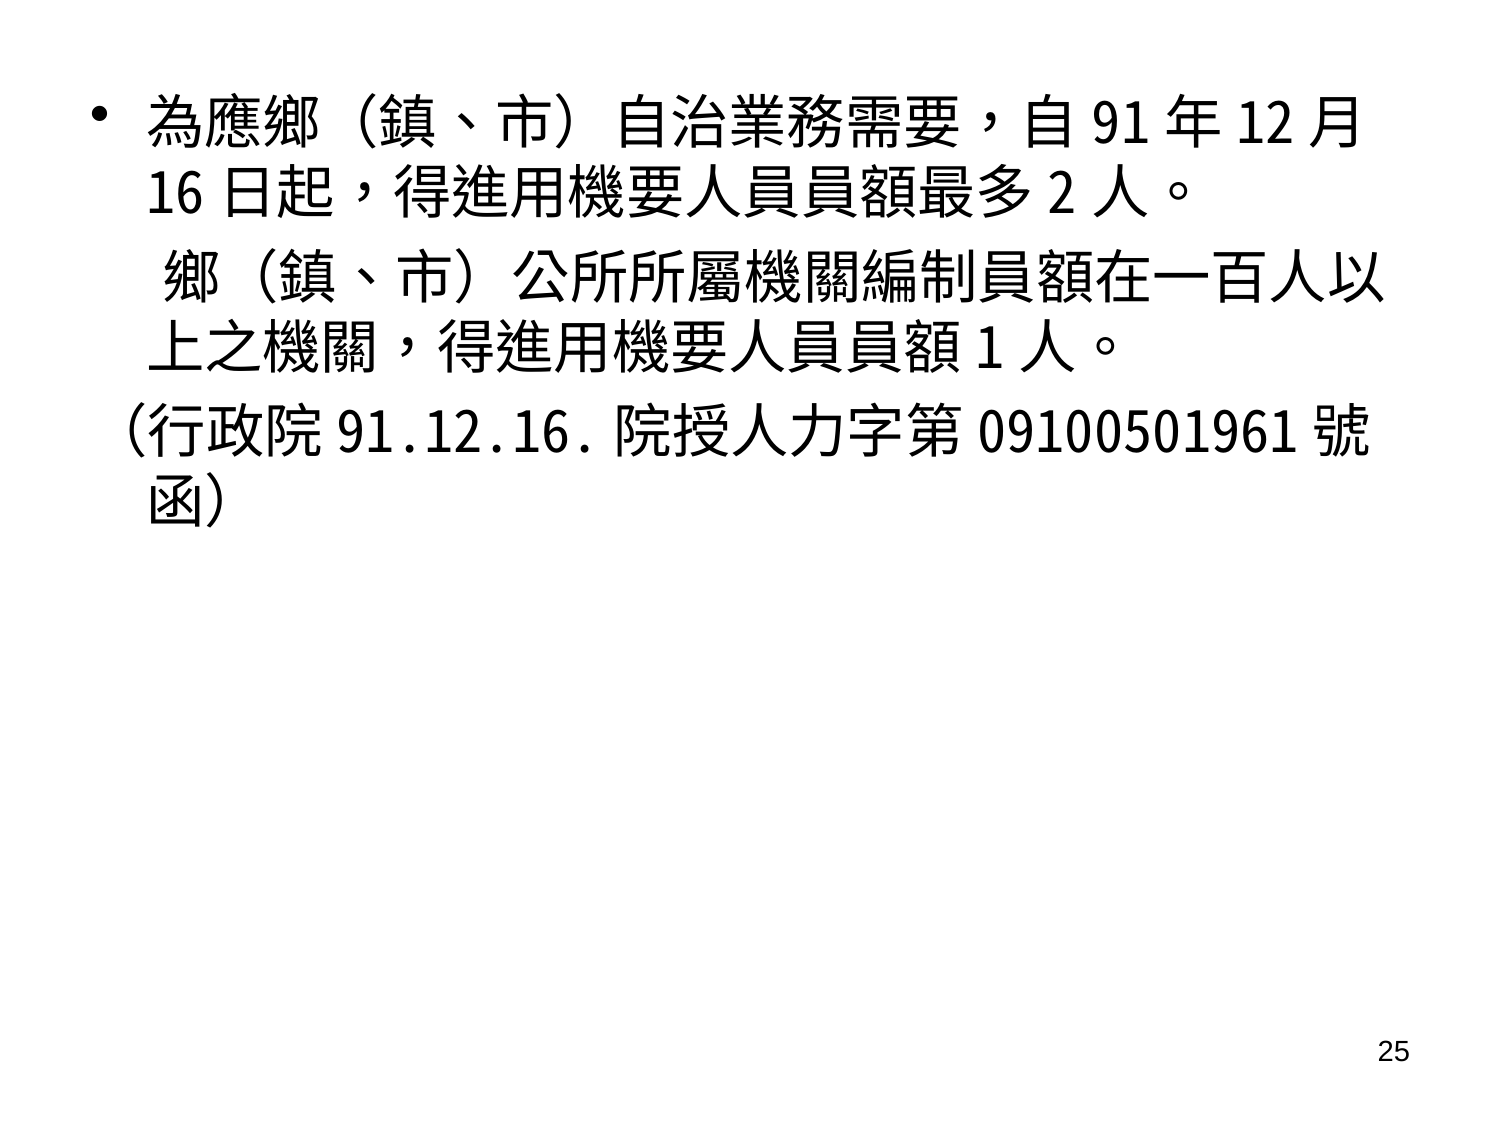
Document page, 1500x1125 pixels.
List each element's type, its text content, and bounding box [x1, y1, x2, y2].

list 為應鄉（鎮、市）自治業務需要，自91年12月16日起，得進用機要人員員額最多2人。 鄉（鎮、市）公所所屬機關編制員額在一百人以上之機關，得進用機要人員員額1人。 （行政院91.12.16.院授人力字第09100501961號函） [75, 78, 1426, 1005]
